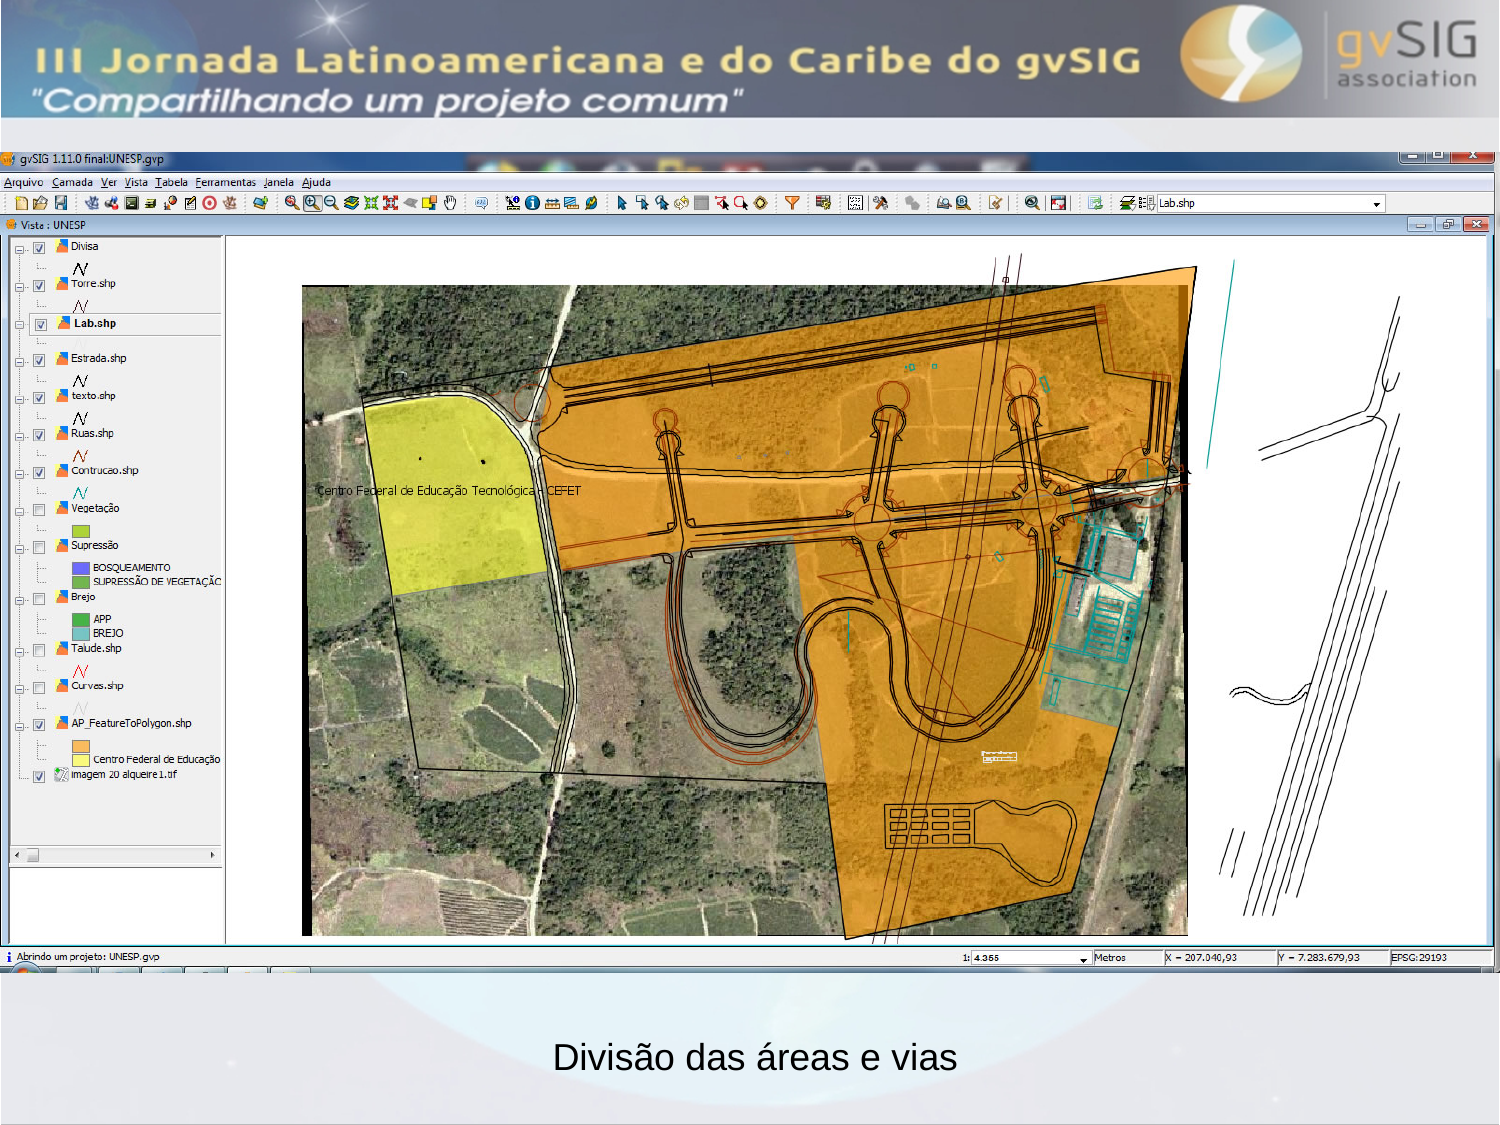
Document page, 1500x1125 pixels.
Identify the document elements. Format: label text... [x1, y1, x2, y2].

picture [0, 0, 1500, 1125]
text_box Divisão das áreas e vias [537, 1025, 974, 1086]
